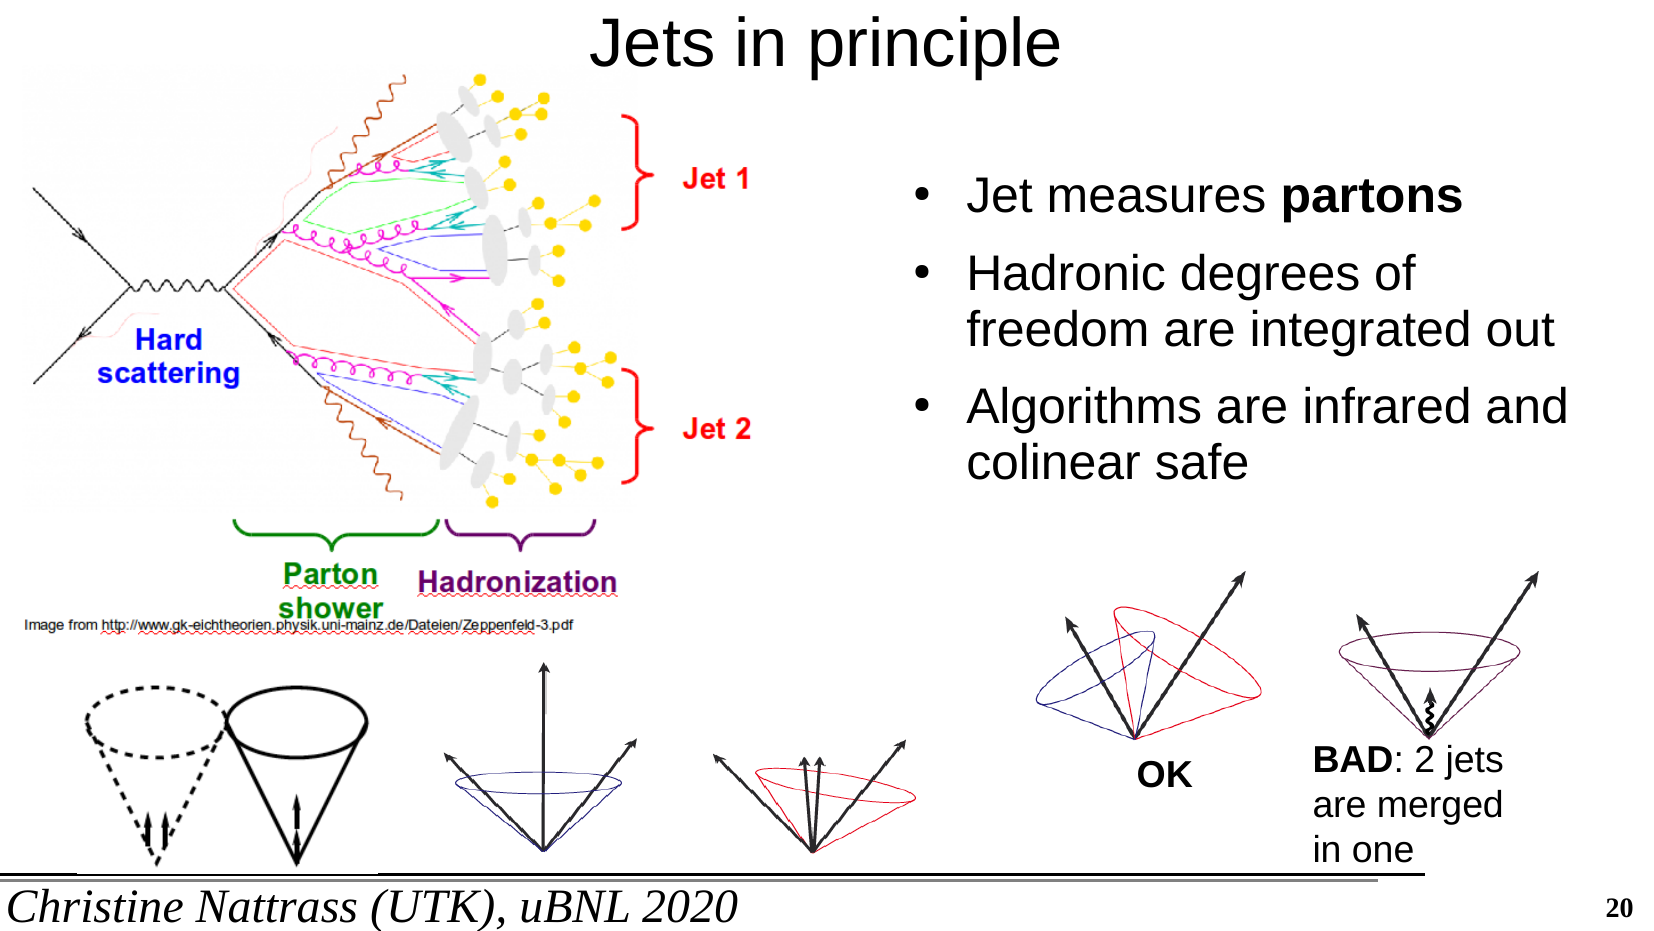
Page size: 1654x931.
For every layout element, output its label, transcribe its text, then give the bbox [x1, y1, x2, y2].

picture [77, 682, 378, 874]
text_box OK [1086, 742, 1248, 803]
list Jet measures partons Hadronic degrees of freedom are integrated out Algorithms are infrared and colinear safe [895, 167, 1606, 887]
text_box BAD: 2 jets are merged in one [1262, 727, 1550, 878]
picture [1030, 571, 1549, 746]
picture [15, 38, 1043, 855]
title Jets in principle [82, 2, 1571, 83]
